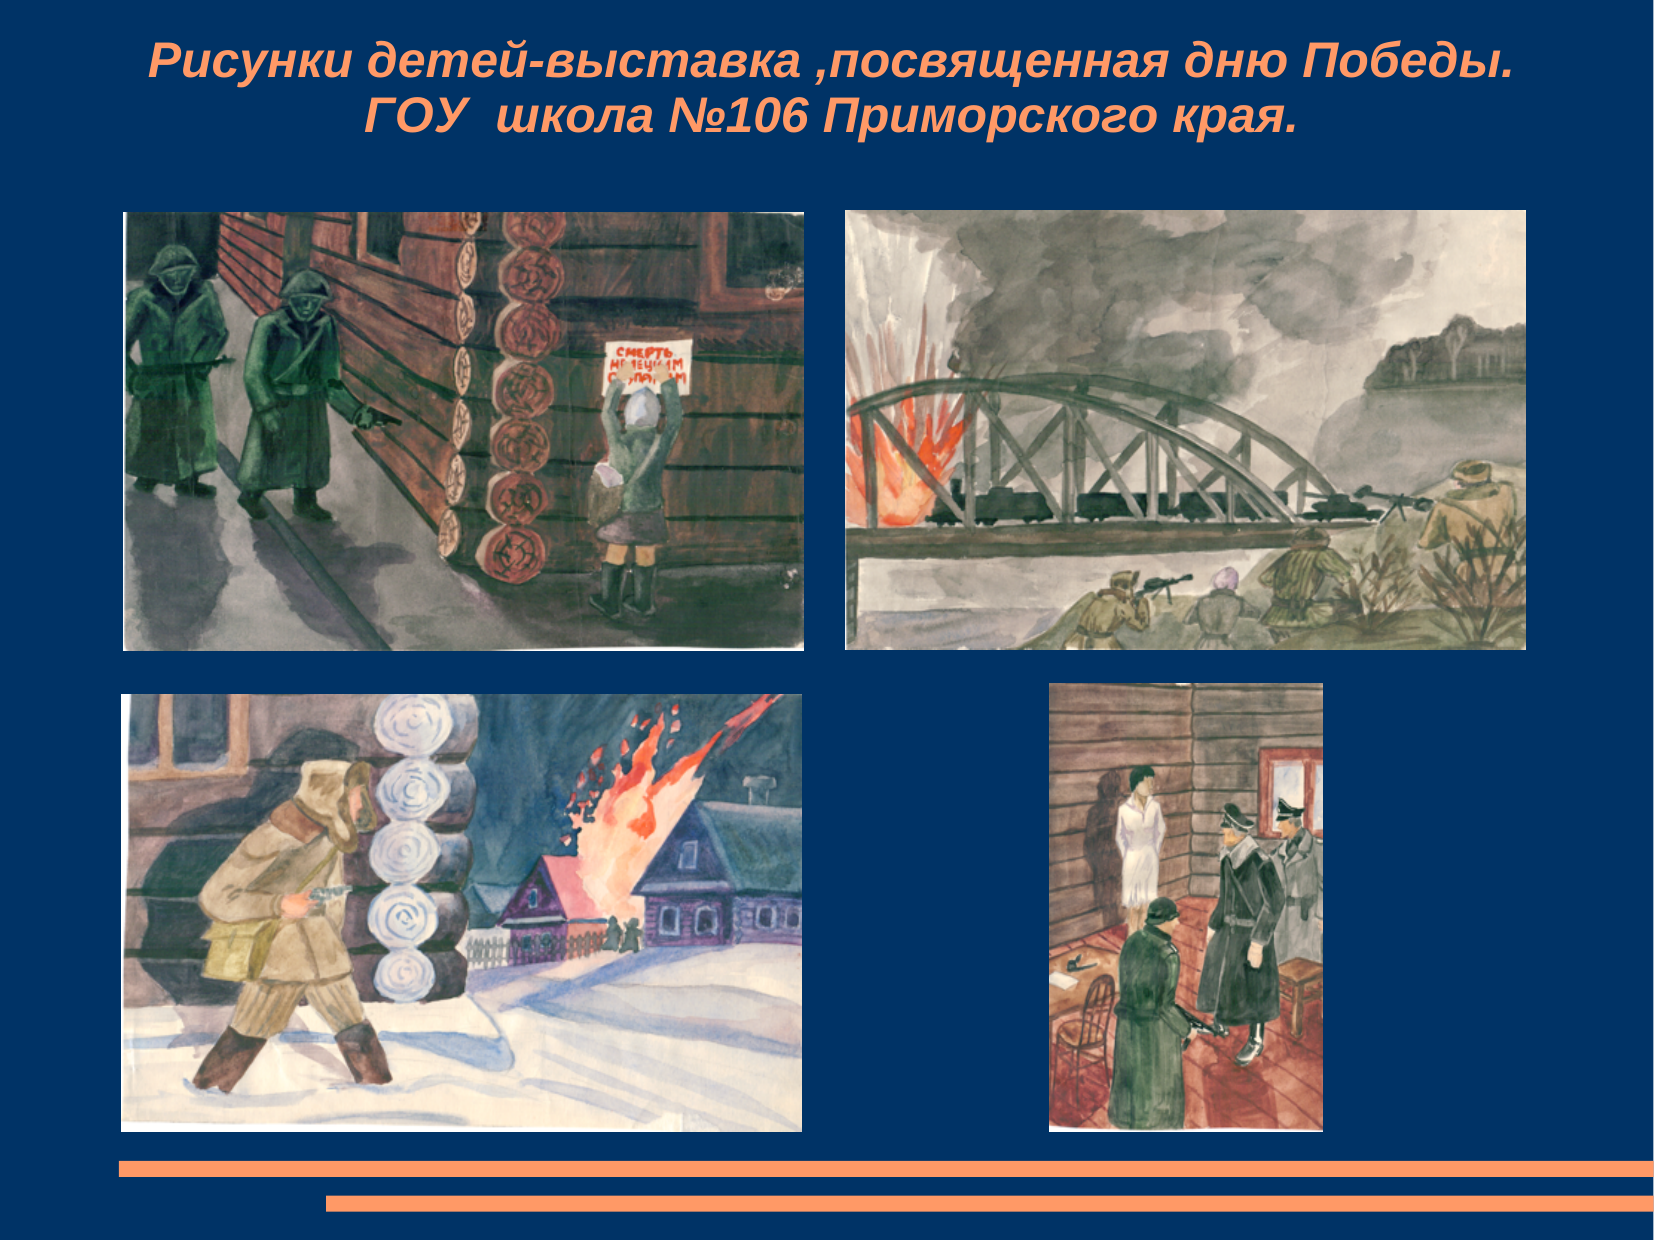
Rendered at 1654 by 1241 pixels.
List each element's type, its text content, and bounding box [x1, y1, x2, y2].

picture [845, 210, 1526, 650]
picture [1049, 683, 1323, 1132]
picture [123, 212, 804, 651]
title Рисунки детей-выставка ,посвященная дню Победы. ГОУ школа №106 Приморского края. [124, 11, 1539, 219]
picture [121, 694, 802, 1132]
